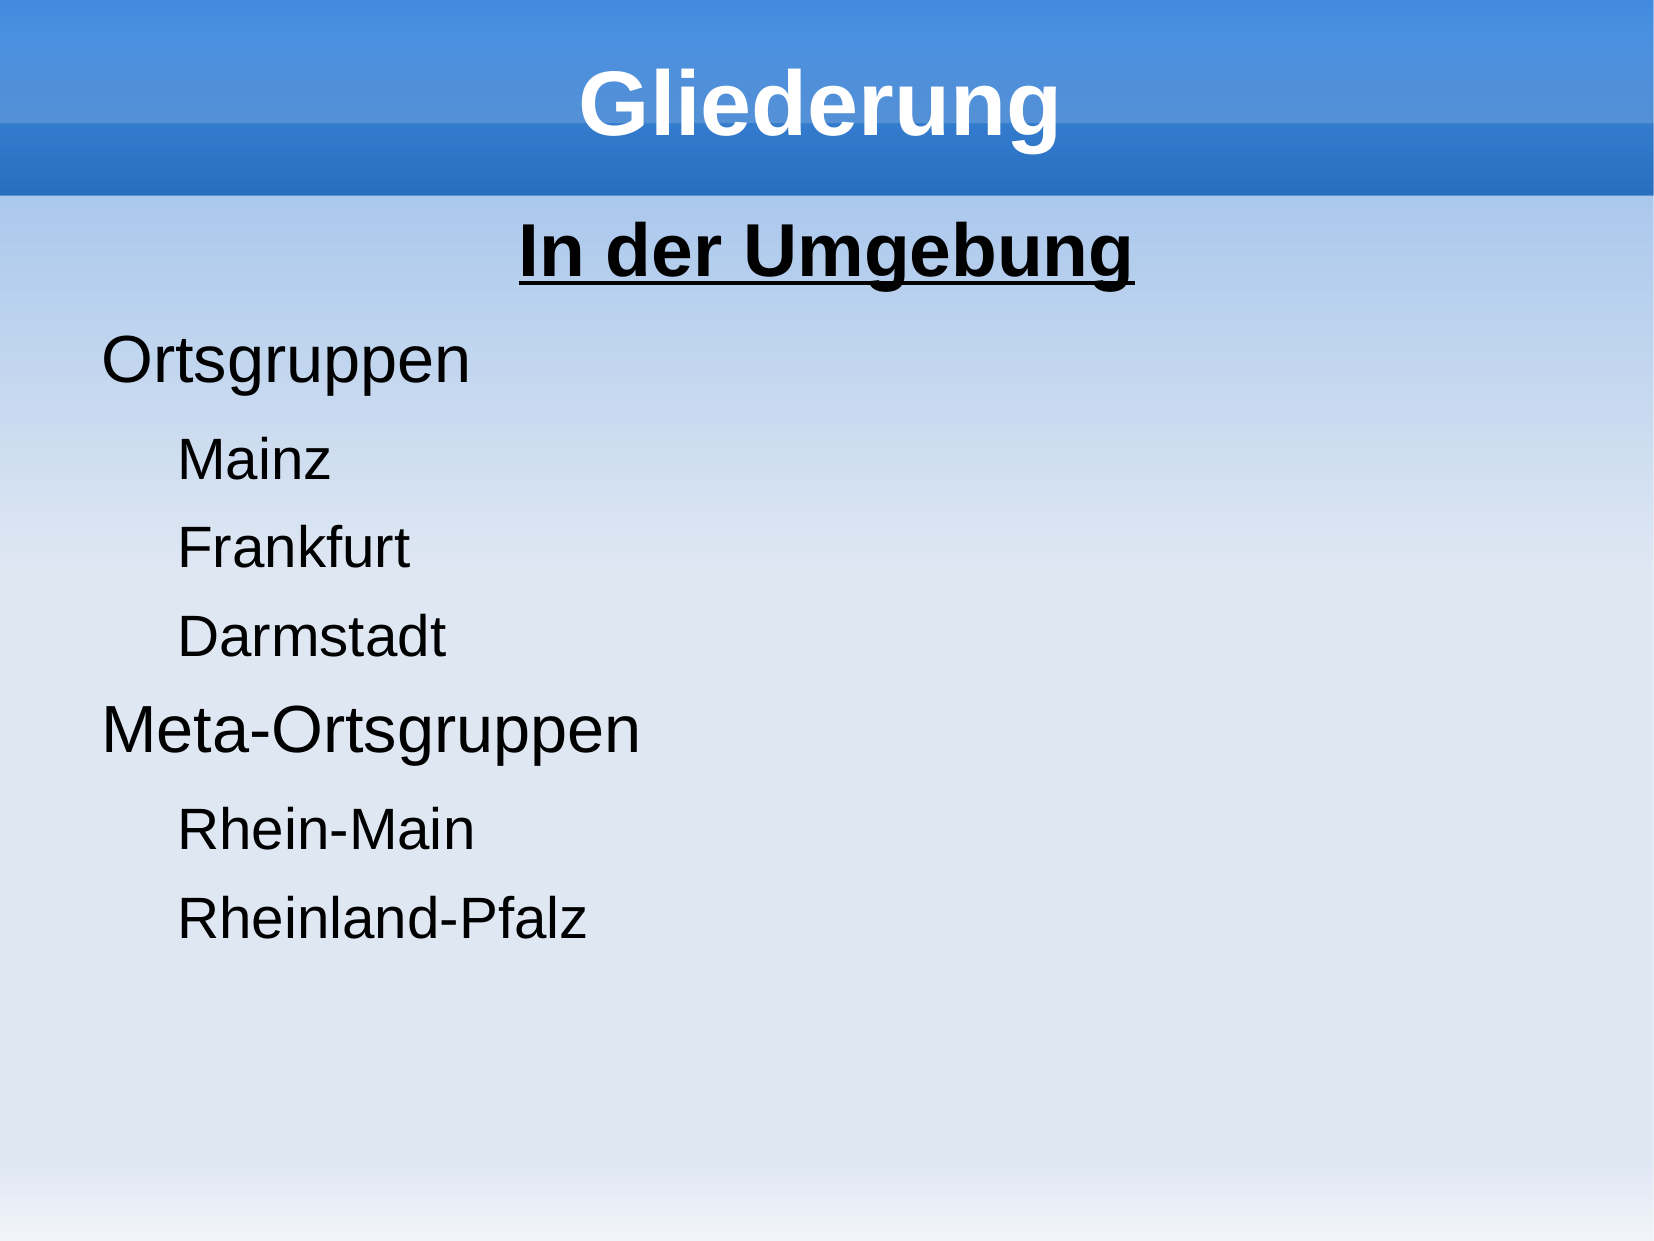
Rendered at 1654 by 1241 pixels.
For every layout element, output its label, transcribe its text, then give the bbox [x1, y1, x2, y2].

list In der Umgebung Ortsgruppen Mainz Frankfurt Darmstadt Meta-Ortsgruppen Rhein-Main Rheinland-Pfalz [82, 208, 1571, 1013]
title Gliederung [76, 52, 1565, 155]
picture [0, 0, 1654, 1241]
